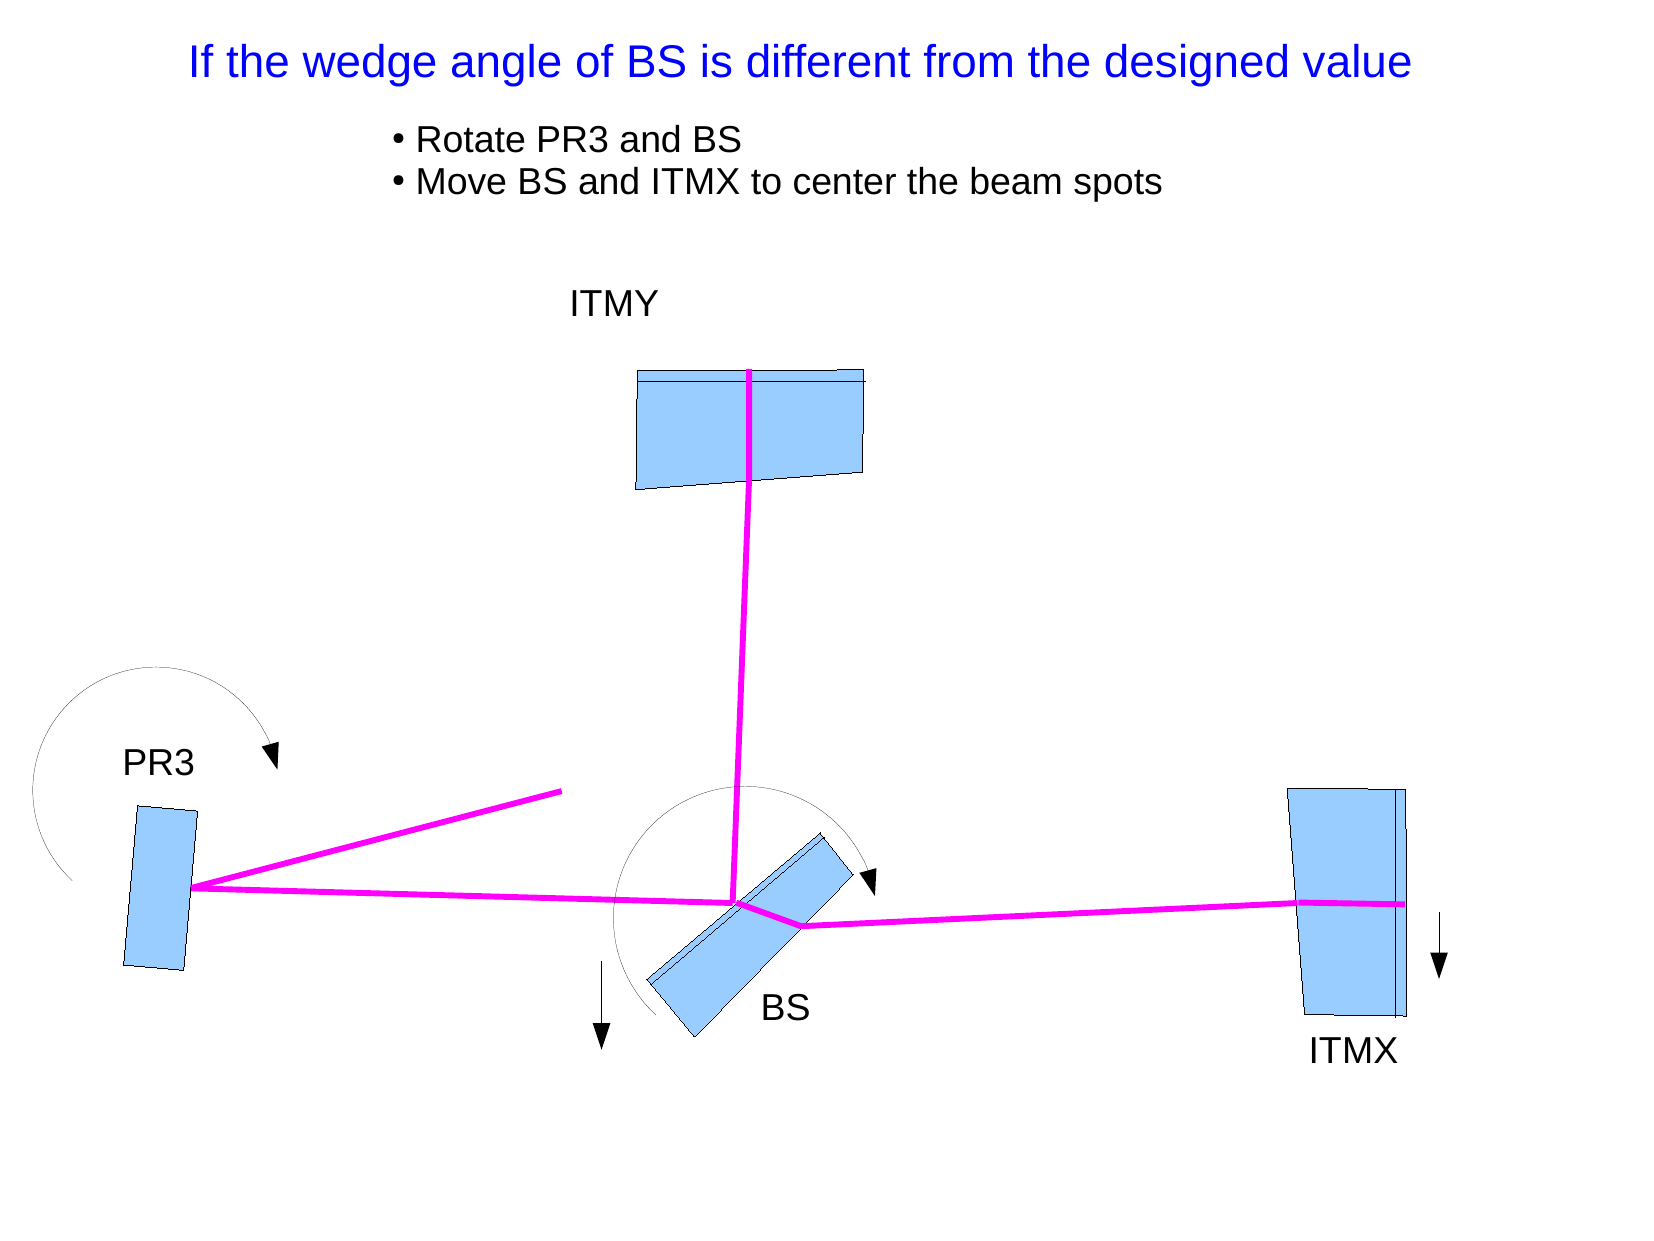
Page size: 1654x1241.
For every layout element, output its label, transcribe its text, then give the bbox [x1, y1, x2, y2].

text_box [1396, 789, 1407, 1017]
text_box [1287, 788, 1395, 901]
text_box [123, 805, 198, 971]
text_box [646, 904, 800, 1037]
text_box [1296, 906, 1395, 1016]
text_box [753, 369, 864, 381]
text_box ITMX [1293, 1022, 1414, 1080]
text_box Rotate PR3 and BS Move BS and ITMX to center the beam spots [377, 111, 1179, 211]
text_box ITMY [554, 275, 674, 333]
text_box [635, 382, 746, 490]
text_box PR3 [107, 733, 211, 791]
text_box [740, 832, 854, 923]
text_box [753, 382, 864, 481]
text_box BS [745, 979, 826, 1036]
text_box [637, 370, 746, 381]
text_box If the wedge angle of BS is different from the designed value [173, 28, 1429, 95]
